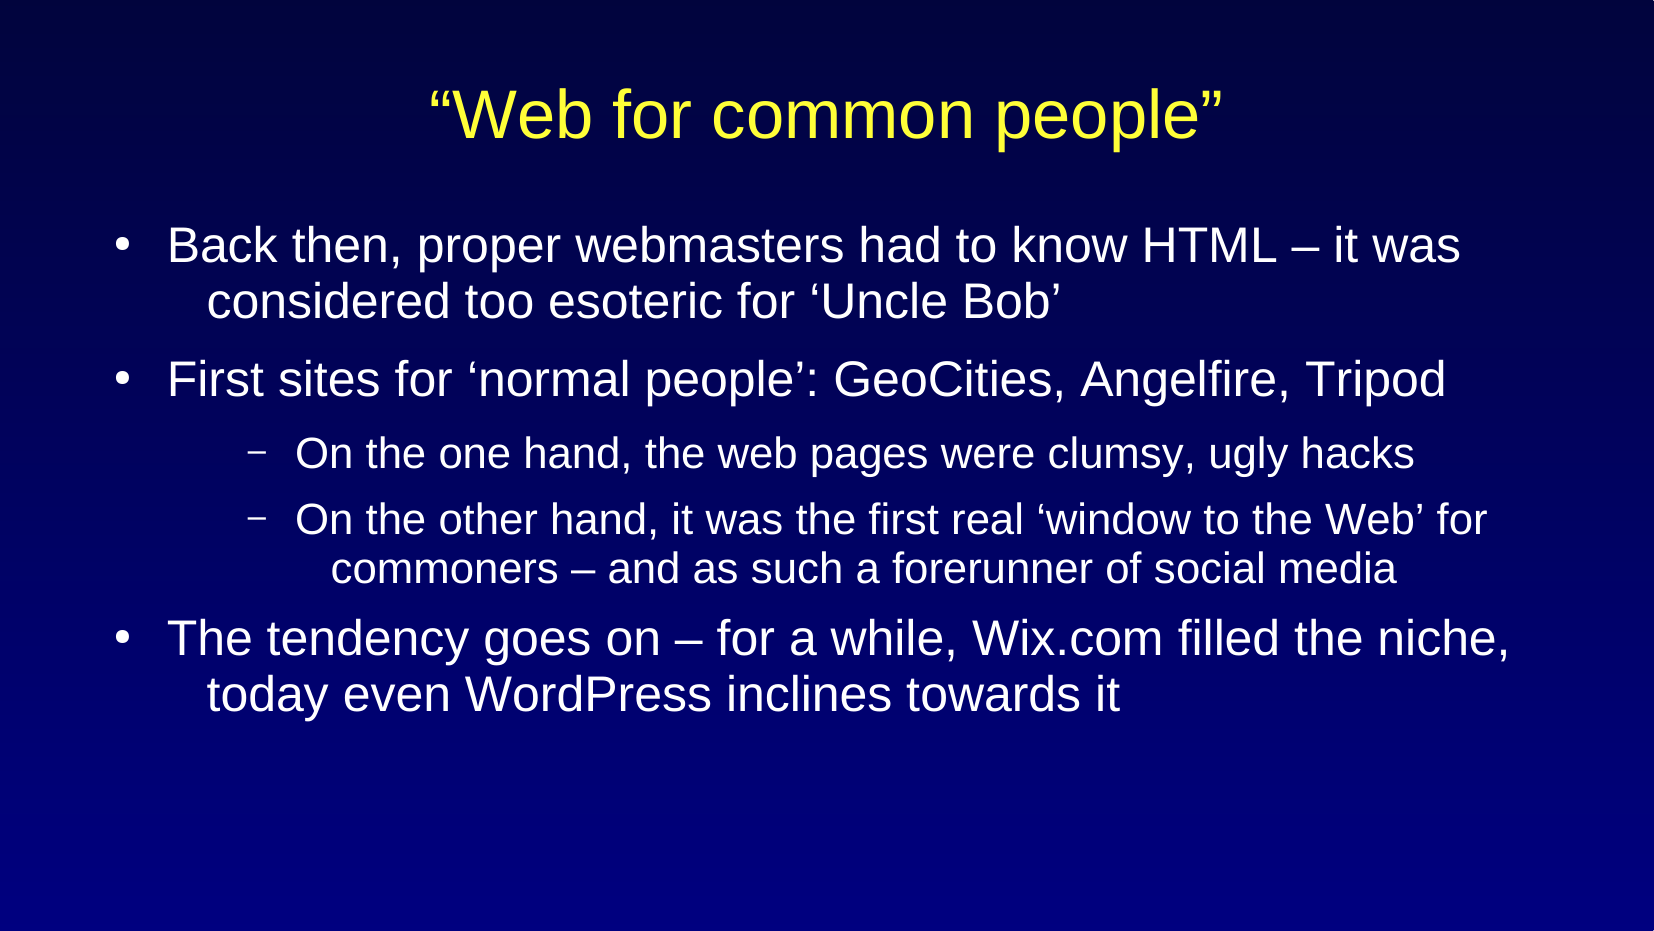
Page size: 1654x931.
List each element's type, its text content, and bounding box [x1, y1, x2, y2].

list Back then, proper webmasters had to know HTML – it was considered too esoteric for ‘Uncle Bob’ First sites for ‘normal people’: GeoCities, Angelfire, Tripod On the one hand, the web pages were clumsy, ugly hacks On the other hand, it was the first real ‘window to the Web’ for commoners – and as such a forerunner of social media The tendency goes on – for a while, Wix.com filled the niche, today even WordPress inclines towards it [82, 217, 1571, 758]
title “Web for common people” [82, 37, 1571, 193]
